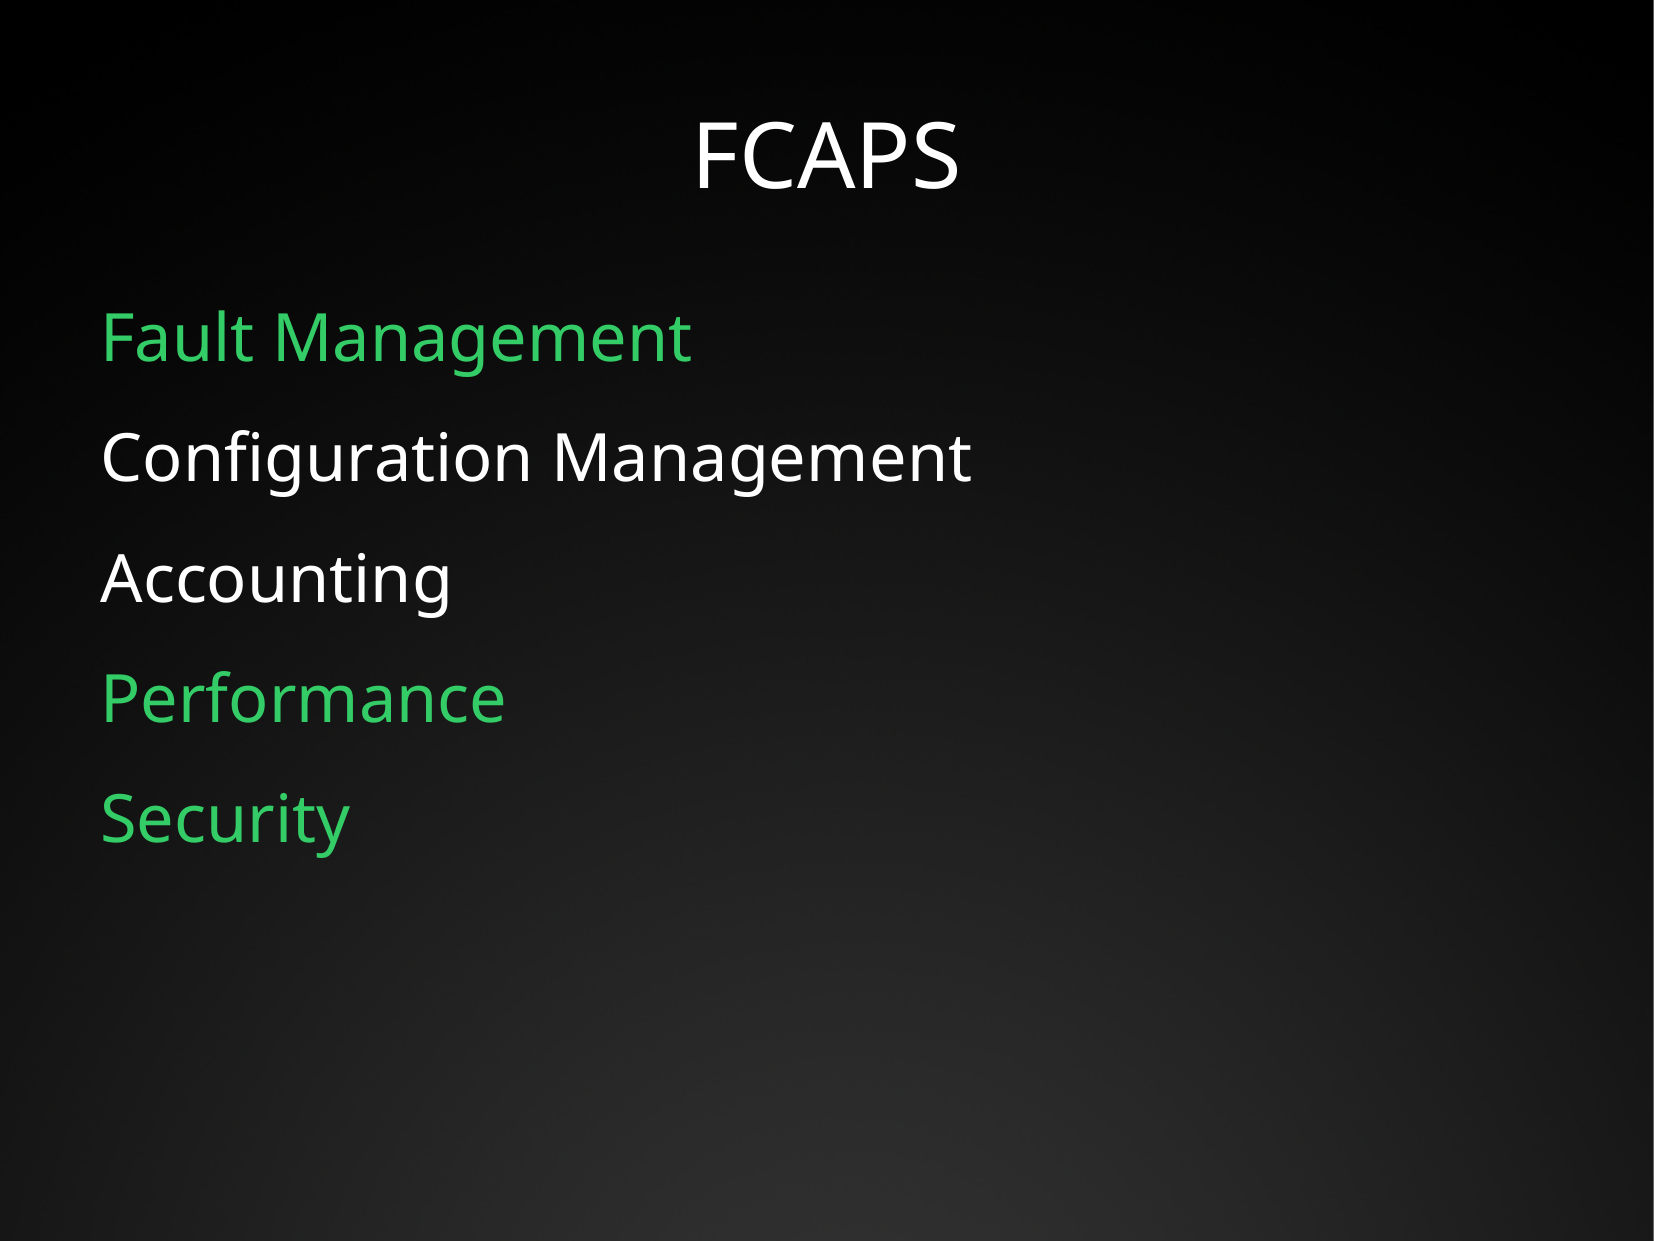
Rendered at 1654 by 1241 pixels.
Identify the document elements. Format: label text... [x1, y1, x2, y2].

picture [0, 0, 1654, 1241]
title FCAPS [82, 49, 1571, 257]
list Fault Management Configuration Management Accounting Performance Security [82, 290, 1571, 1109]
